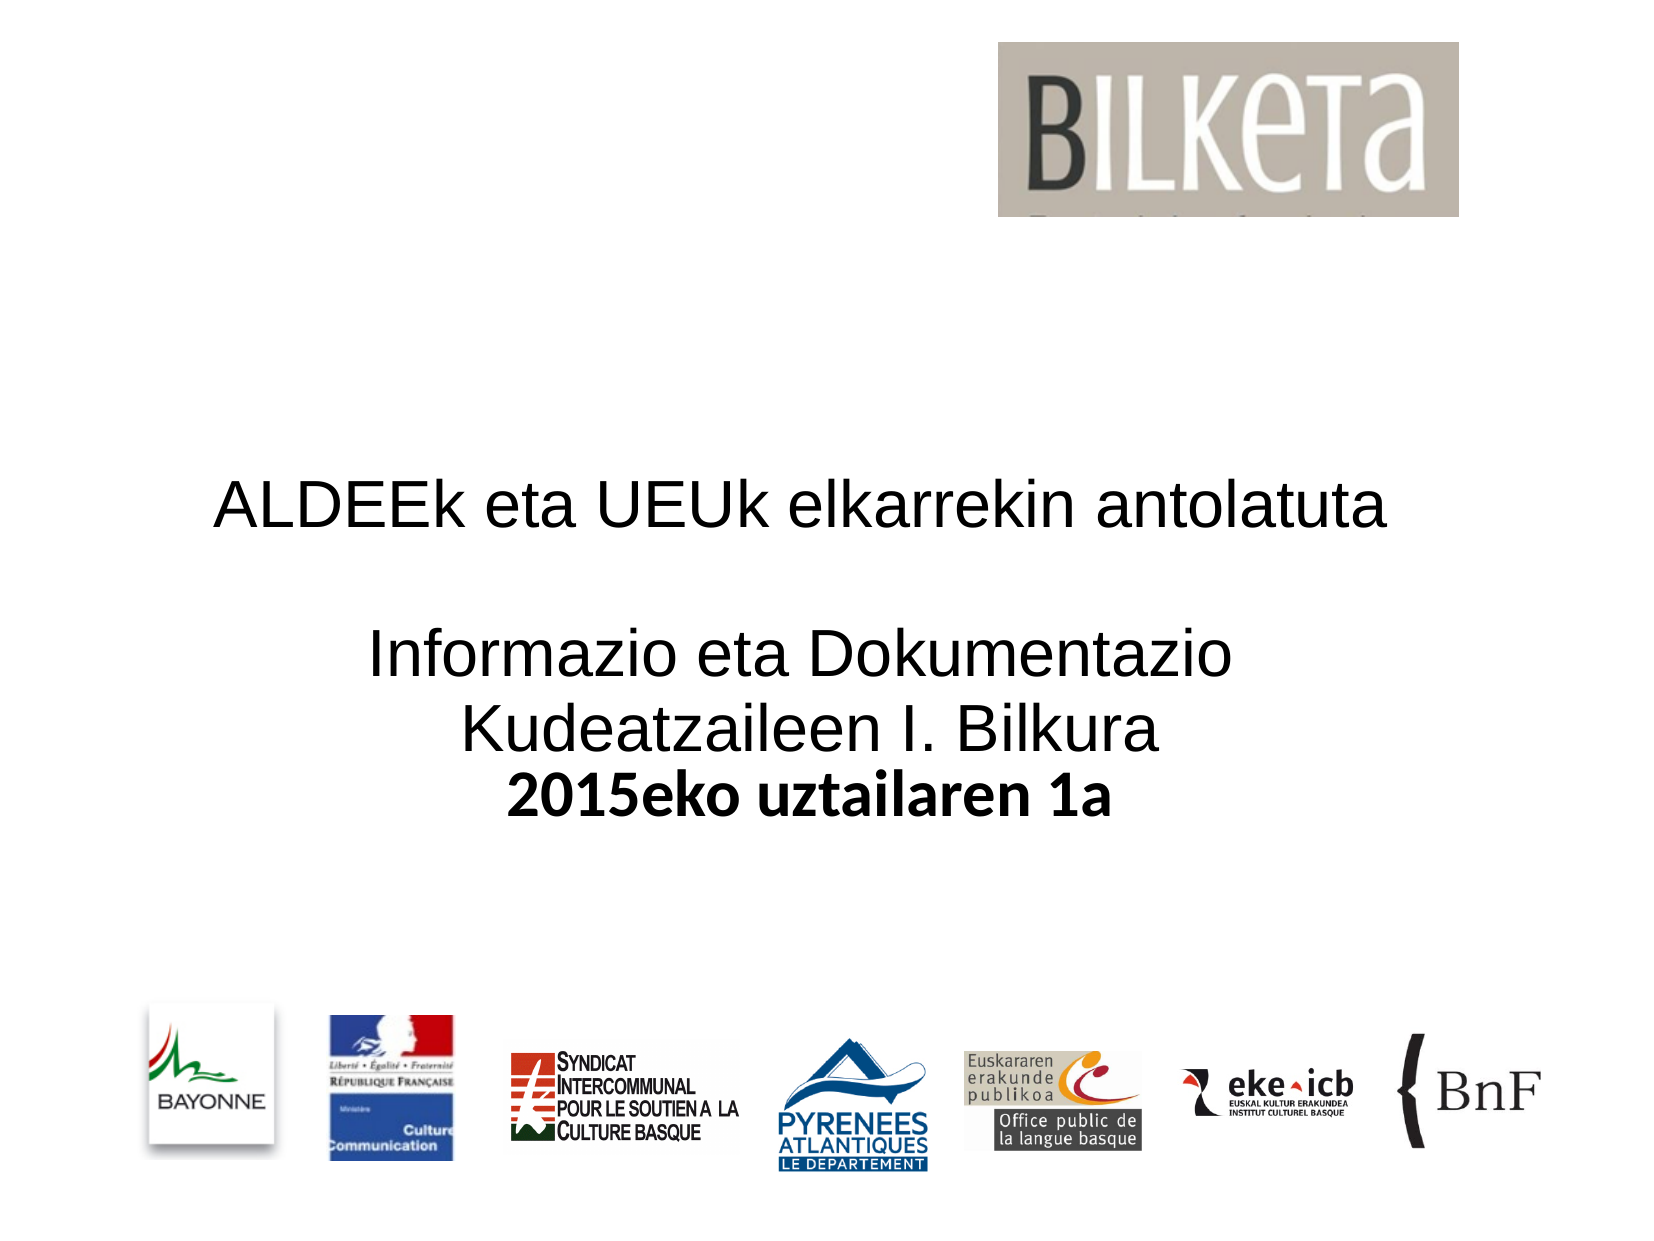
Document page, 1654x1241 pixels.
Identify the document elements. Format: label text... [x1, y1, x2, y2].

picture [137, 992, 288, 1160]
picture [964, 1051, 1142, 1151]
picture [503, 1039, 740, 1155]
subtitle ALDEEk eta UEUk elkarrekin antolatuta Informazio eta Dokumentazio Kudeatzaileen I. Bilkura 2015eko uztailaren 1a [82, 290, 1538, 1010]
picture [1389, 1027, 1548, 1153]
picture [998, 42, 1459, 217]
picture [326, 1015, 456, 1161]
picture [763, 1011, 941, 1189]
picture [1177, 1062, 1355, 1123]
